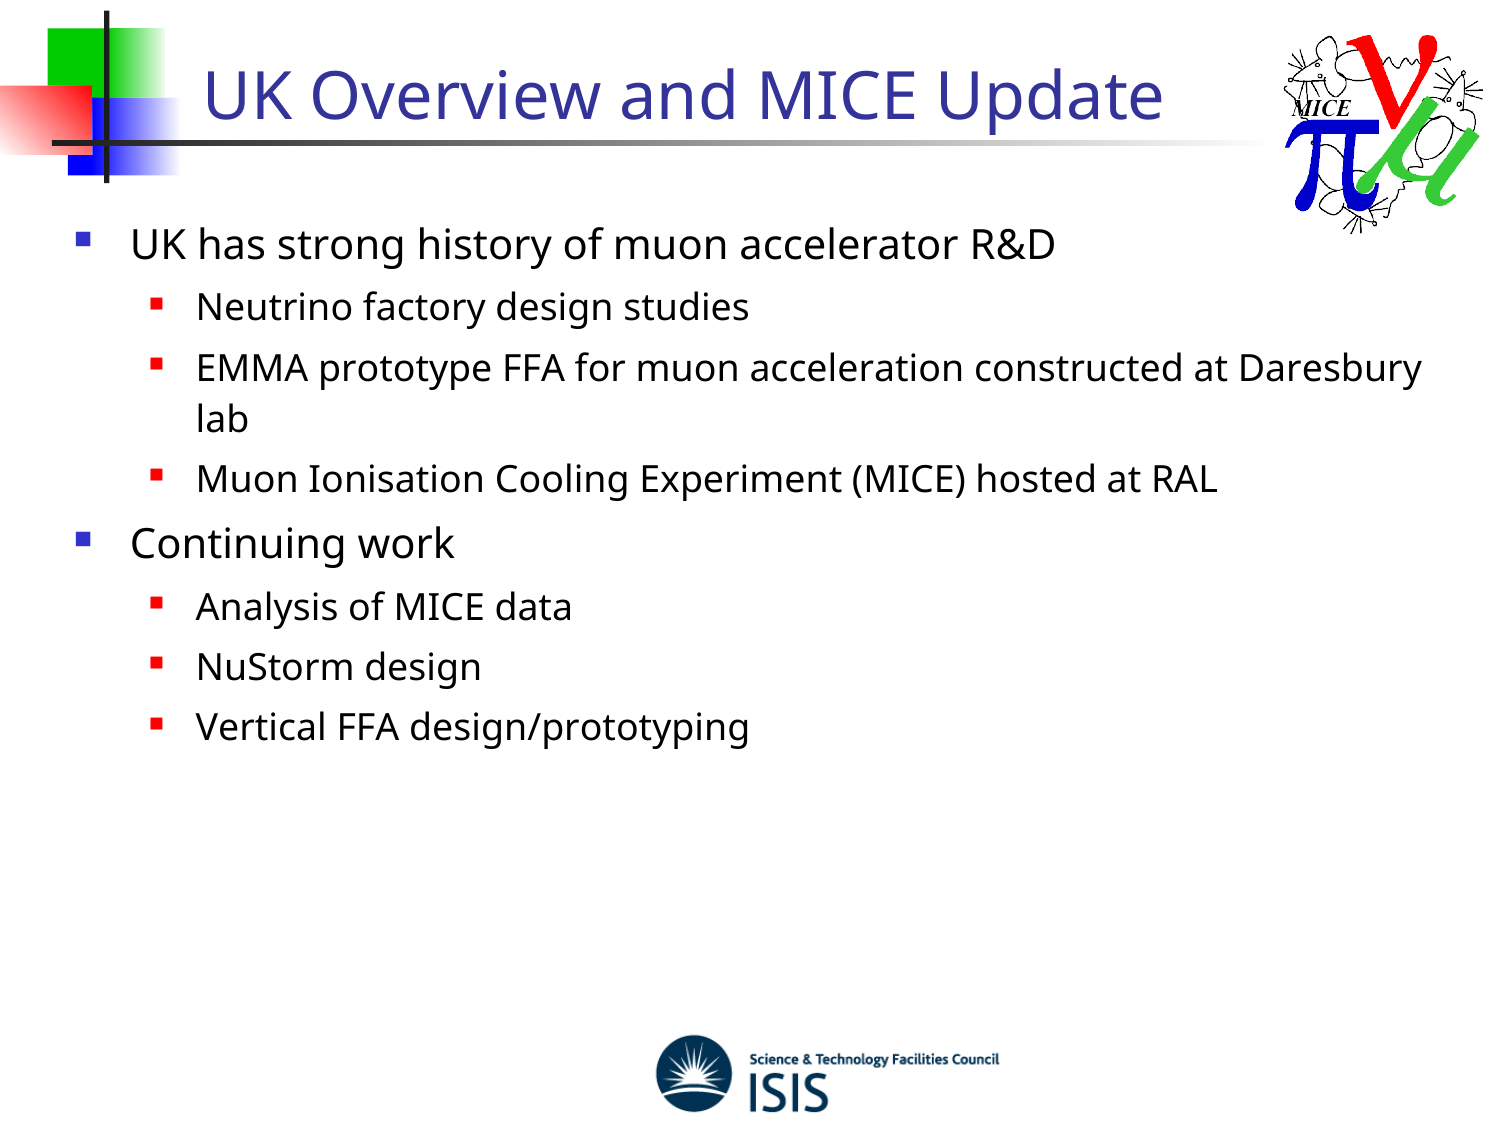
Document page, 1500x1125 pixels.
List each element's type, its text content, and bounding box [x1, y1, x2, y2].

picture [640, 1021, 1167, 1125]
title UK Overview and MICE Update [187, 0, 1466, 147]
list UK has strong history of muon accelerator R&D Neutrino factory design studies EMMA prototype FFA for muon acceleration constructed at Daresbury lab Muon Ionisation Cooling Experiment (MICE) hosted at RAL Continuing work Analysis of MICE data NuStorm design Vertical FFA design/prototyping [59, 206, 1477, 925]
picture [1264, 5, 1500, 251]
